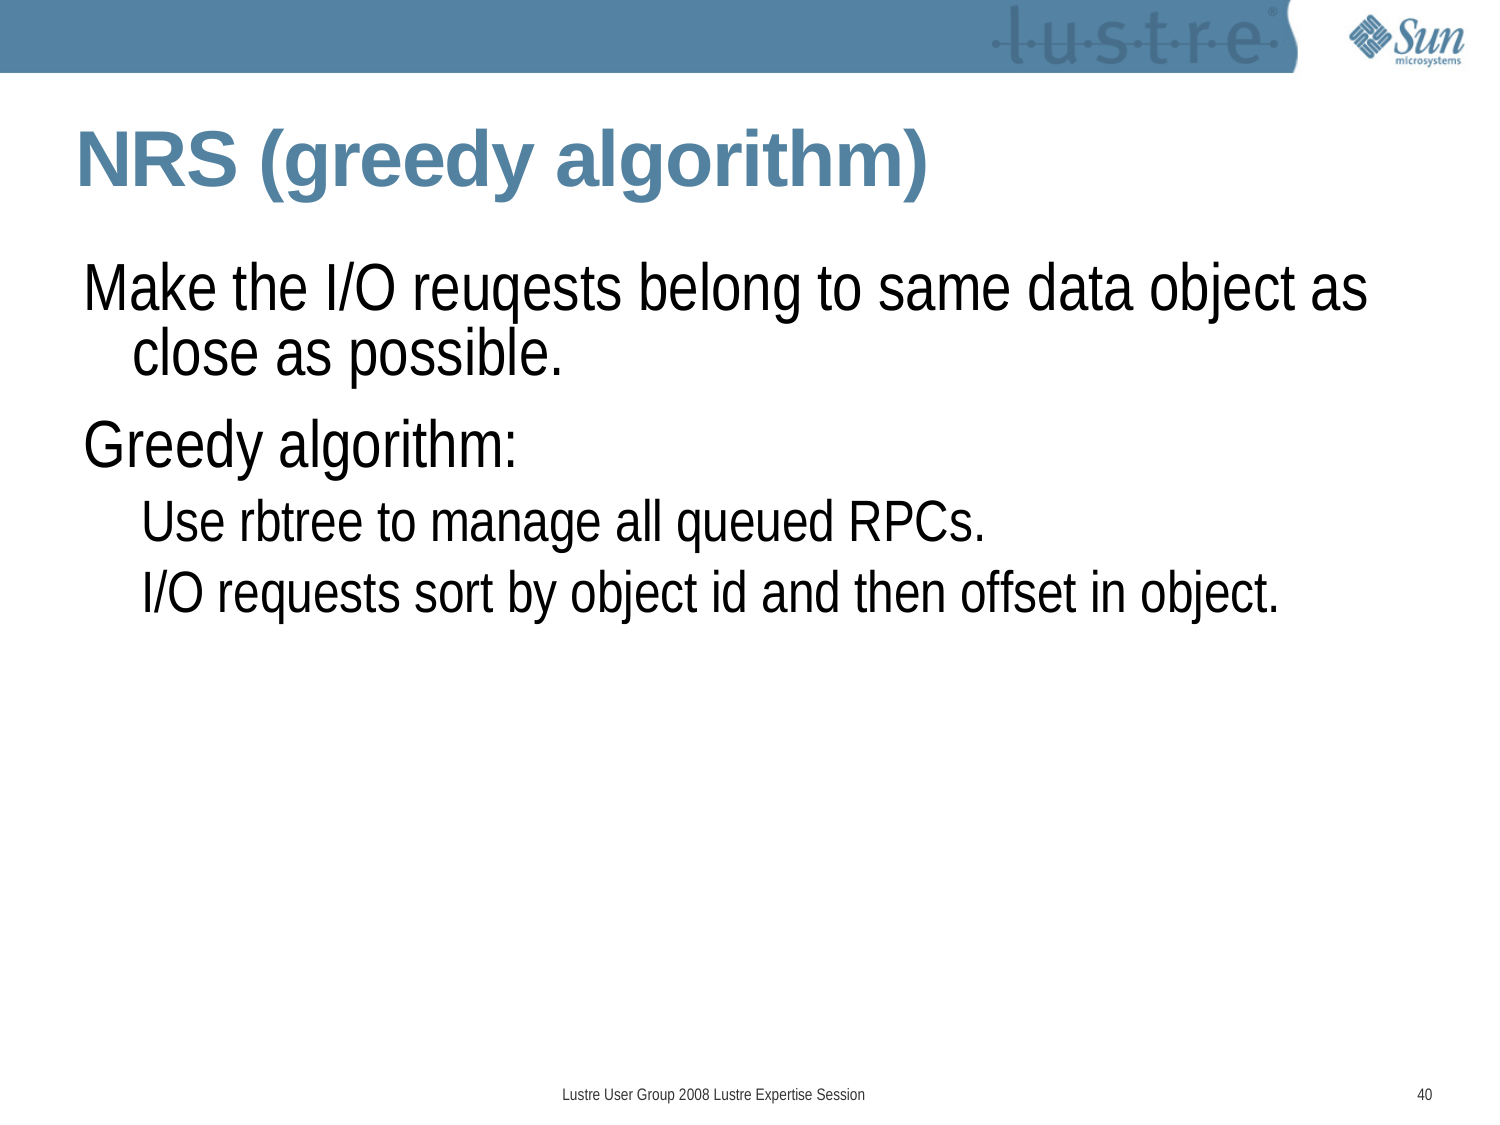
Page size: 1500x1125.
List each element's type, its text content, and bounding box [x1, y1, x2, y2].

title NRS (greedy algorithm) [75, 123, 1437, 227]
picture [0, 0, 1500, 91]
list Make the I/O reuqests belong to same data object as close as possible. Greedy algorithm: Use rbtree to manage all queued RPCs. I/O requests sort by object id and then offset in object. [64, 258, 1401, 1062]
